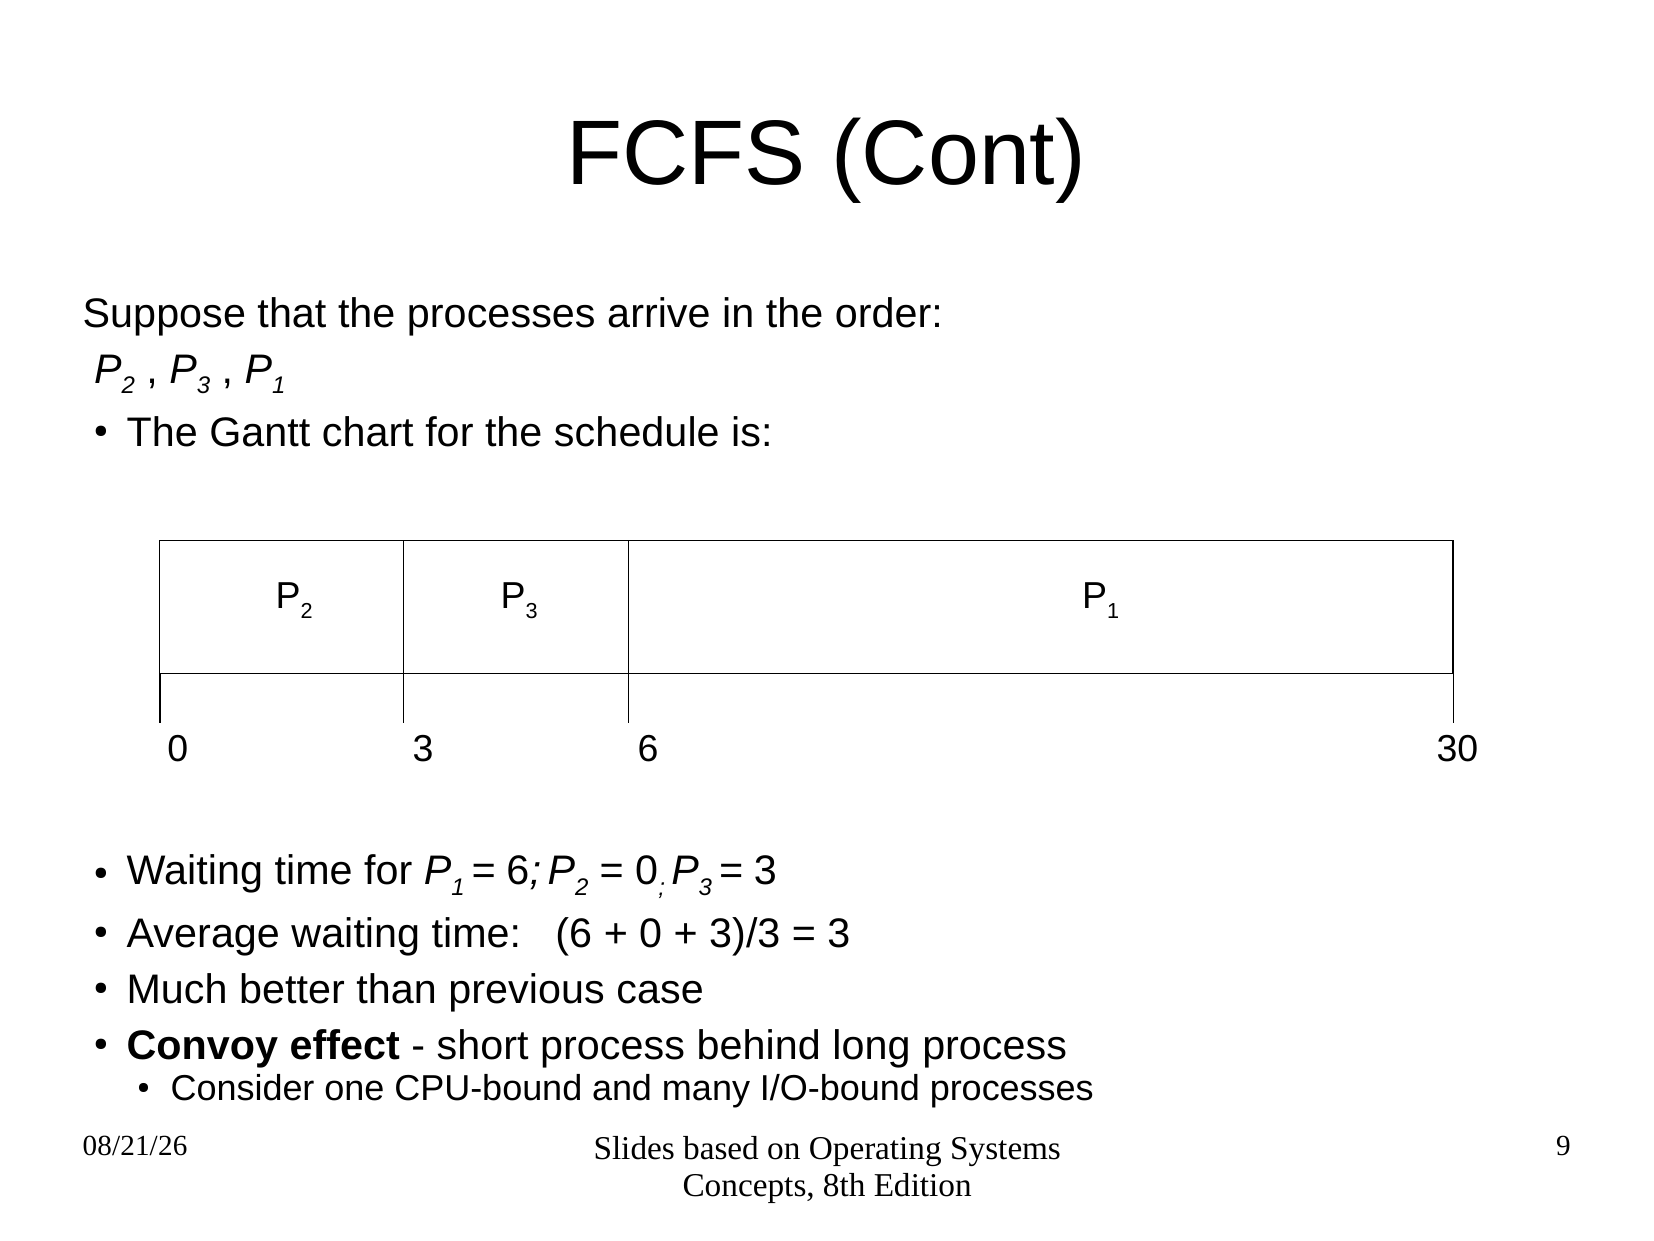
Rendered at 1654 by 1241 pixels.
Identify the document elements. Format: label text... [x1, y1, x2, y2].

text_box P3 [450, 563, 553, 631]
text_box [404, 540, 628, 674]
text_box P1 [1031, 563, 1134, 631]
text_box 0 [117, 716, 203, 778]
text_box 3 [362, 716, 449, 778]
text_box 30 [1386, 716, 1493, 778]
title FCFS (Cont) [82, 49, 1571, 257]
text_box [629, 540, 1454, 674]
text_box 6 [587, 716, 674, 778]
text_box P2 [225, 563, 328, 631]
list Suppose that the processes arrive in the order: P2 , P3 , P1 The Gantt chart for the schedule is: Waiting time for P1 = 6; P2 = 0; P3 = 3 Average waiting time: (6 + 0 + 3)/3 = 3 Much better than previous case Convoy effect - short process behind long process Consider one CPU-bound and many I/O-bound processes [82, 290, 1571, 1109]
text_box [159, 540, 403, 674]
